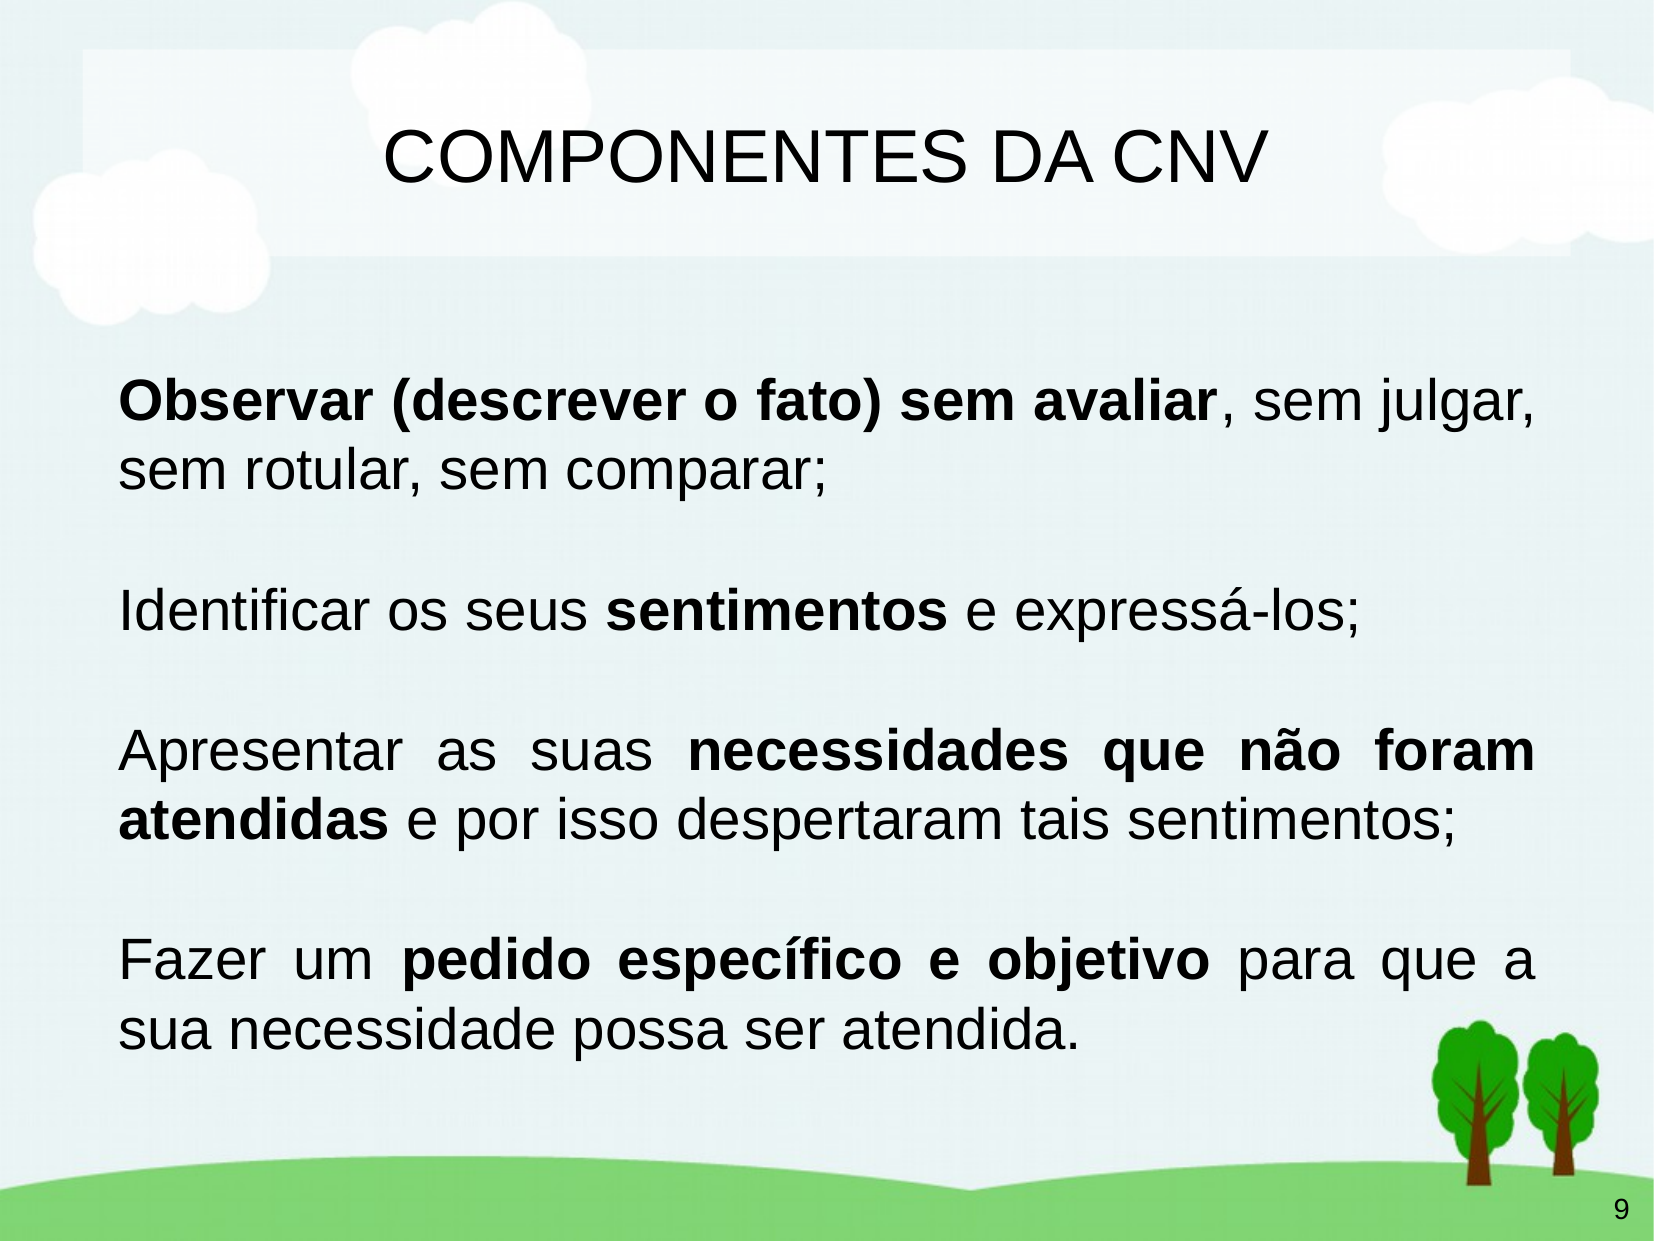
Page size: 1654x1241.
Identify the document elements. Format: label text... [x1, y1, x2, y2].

title COMPONENTES DA CNV [82, 49, 1571, 257]
picture [0, 0, 1654, 1241]
text_box Observar (descrever o fato) sem avaliar, sem julgar, sem rotular, sem comparar; Identificar os seus sentimentos e expressá-los; Apresentar as suas necessidades que não foram atendidas e por isso despertaram tais sentimentos; Fazer um pedido específico e objetivo para que a sua necessidade possa ser atendida. [103, 354, 1552, 1034]
